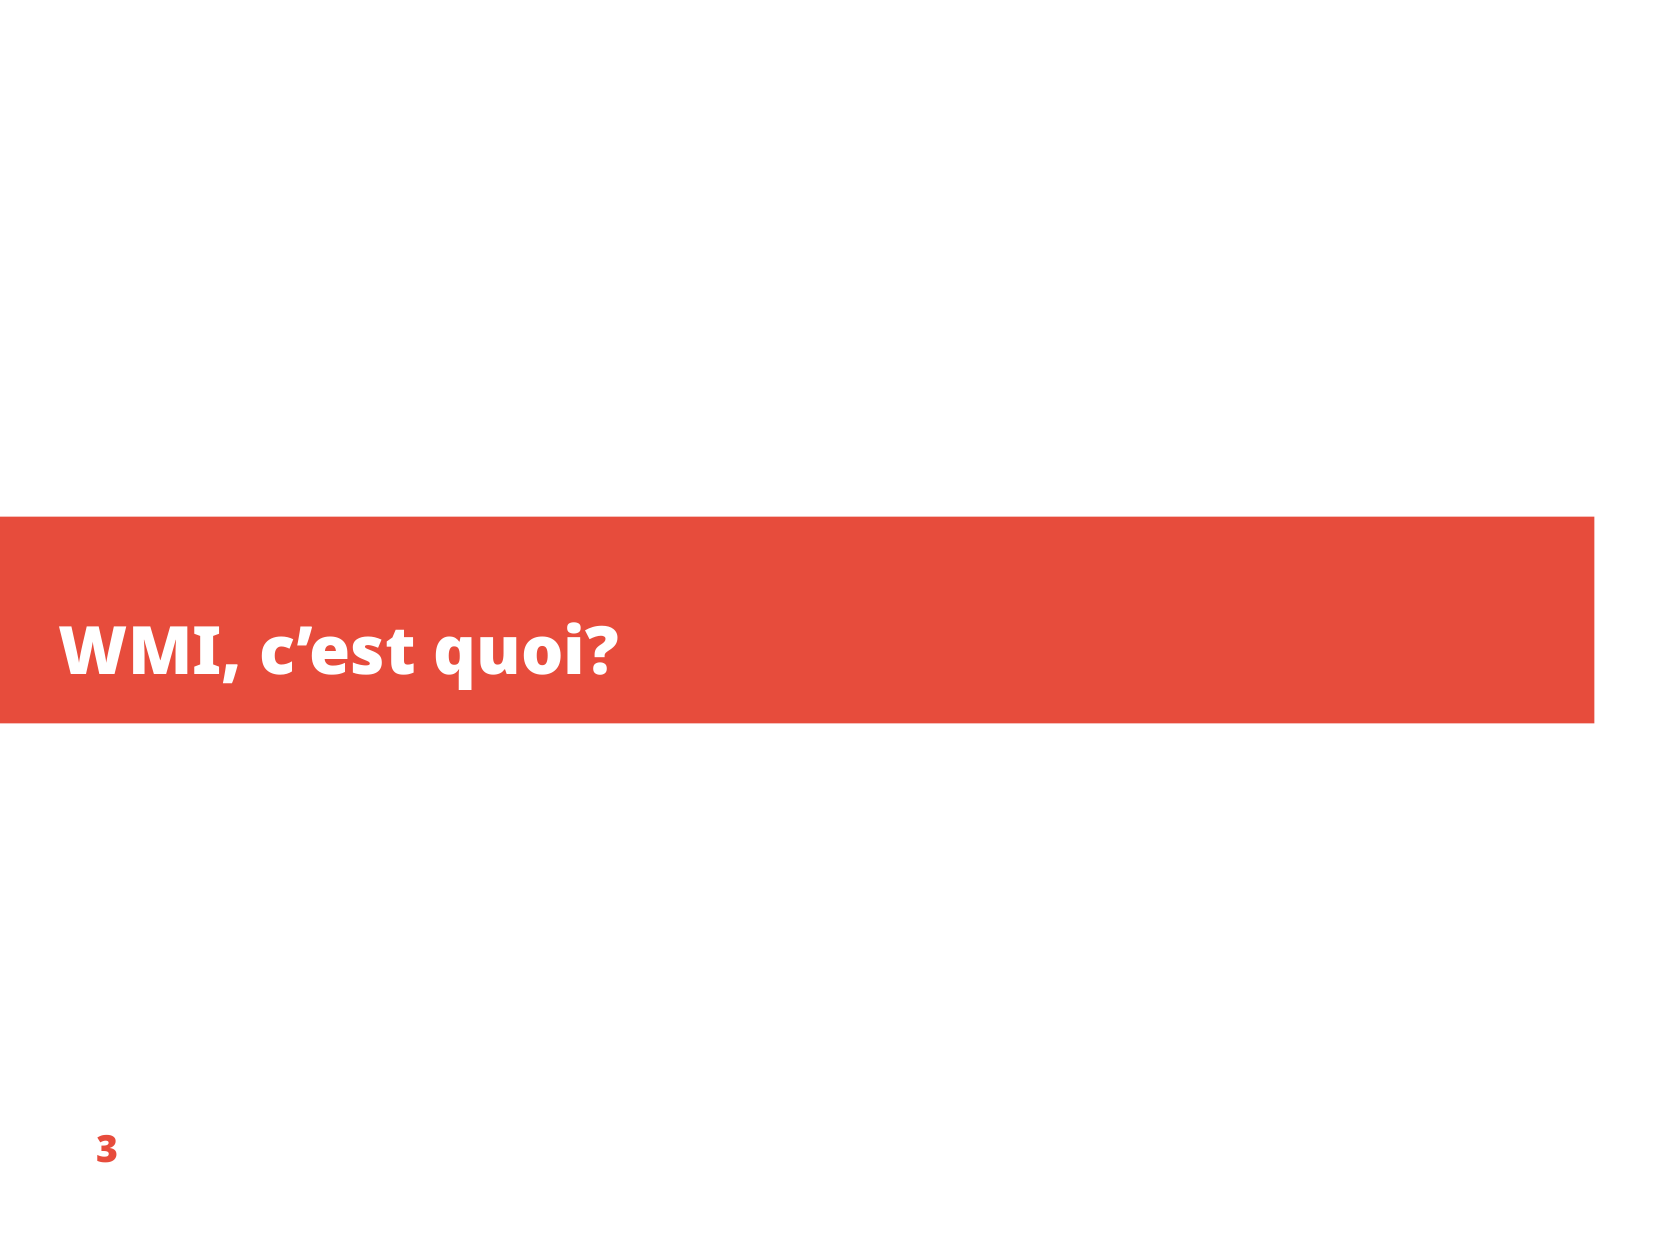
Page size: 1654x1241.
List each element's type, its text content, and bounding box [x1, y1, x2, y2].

title WMI, c’est quoi? [59, 546, 1595, 694]
